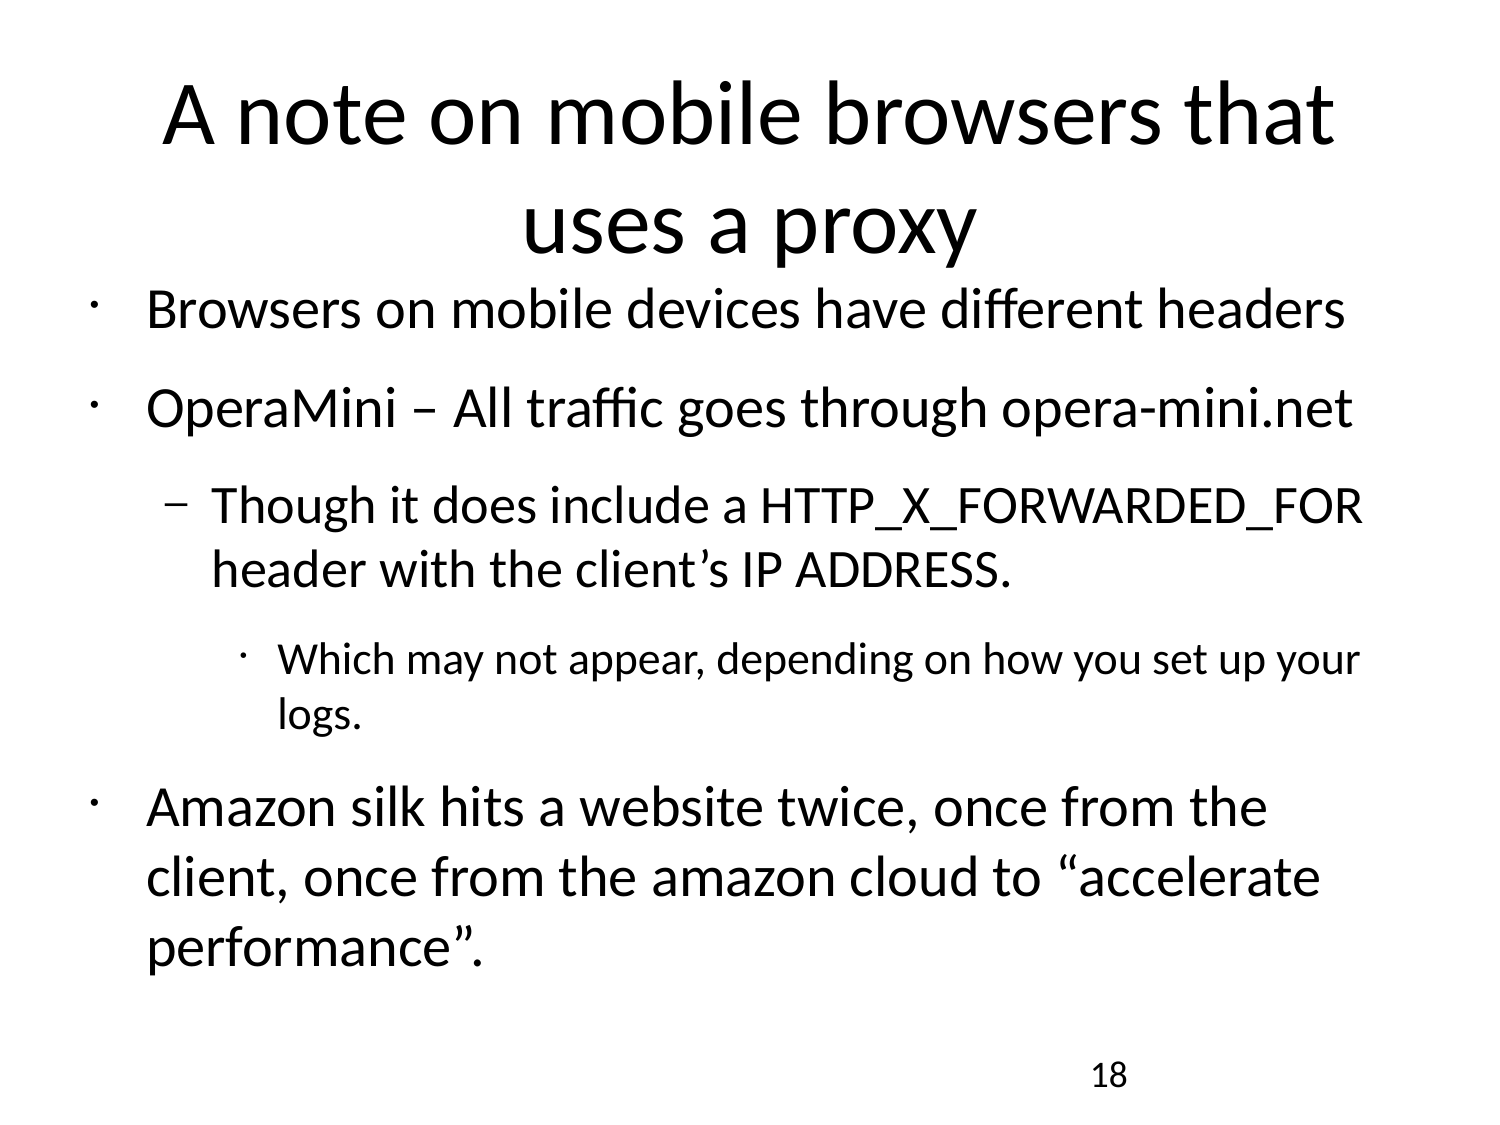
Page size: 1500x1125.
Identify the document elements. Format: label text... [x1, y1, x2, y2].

slide_number <number> [1074, 1042, 1425, 1103]
list Browsers on mobile devices have different headers OperaMini – All traffic goes through opera-mini.net Though it does include a HTTP_X_FORWARDED_FOR header with the client’s IP ADDRESS. Which may not appear, depending on how you set up your logs. Amazon silk hits a website twice, once from the client, once from the amazon cloud to “accelerate performance”. [75, 262, 1425, 1005]
title A note on mobile browsers that uses a proxy [75, 45, 1425, 233]
